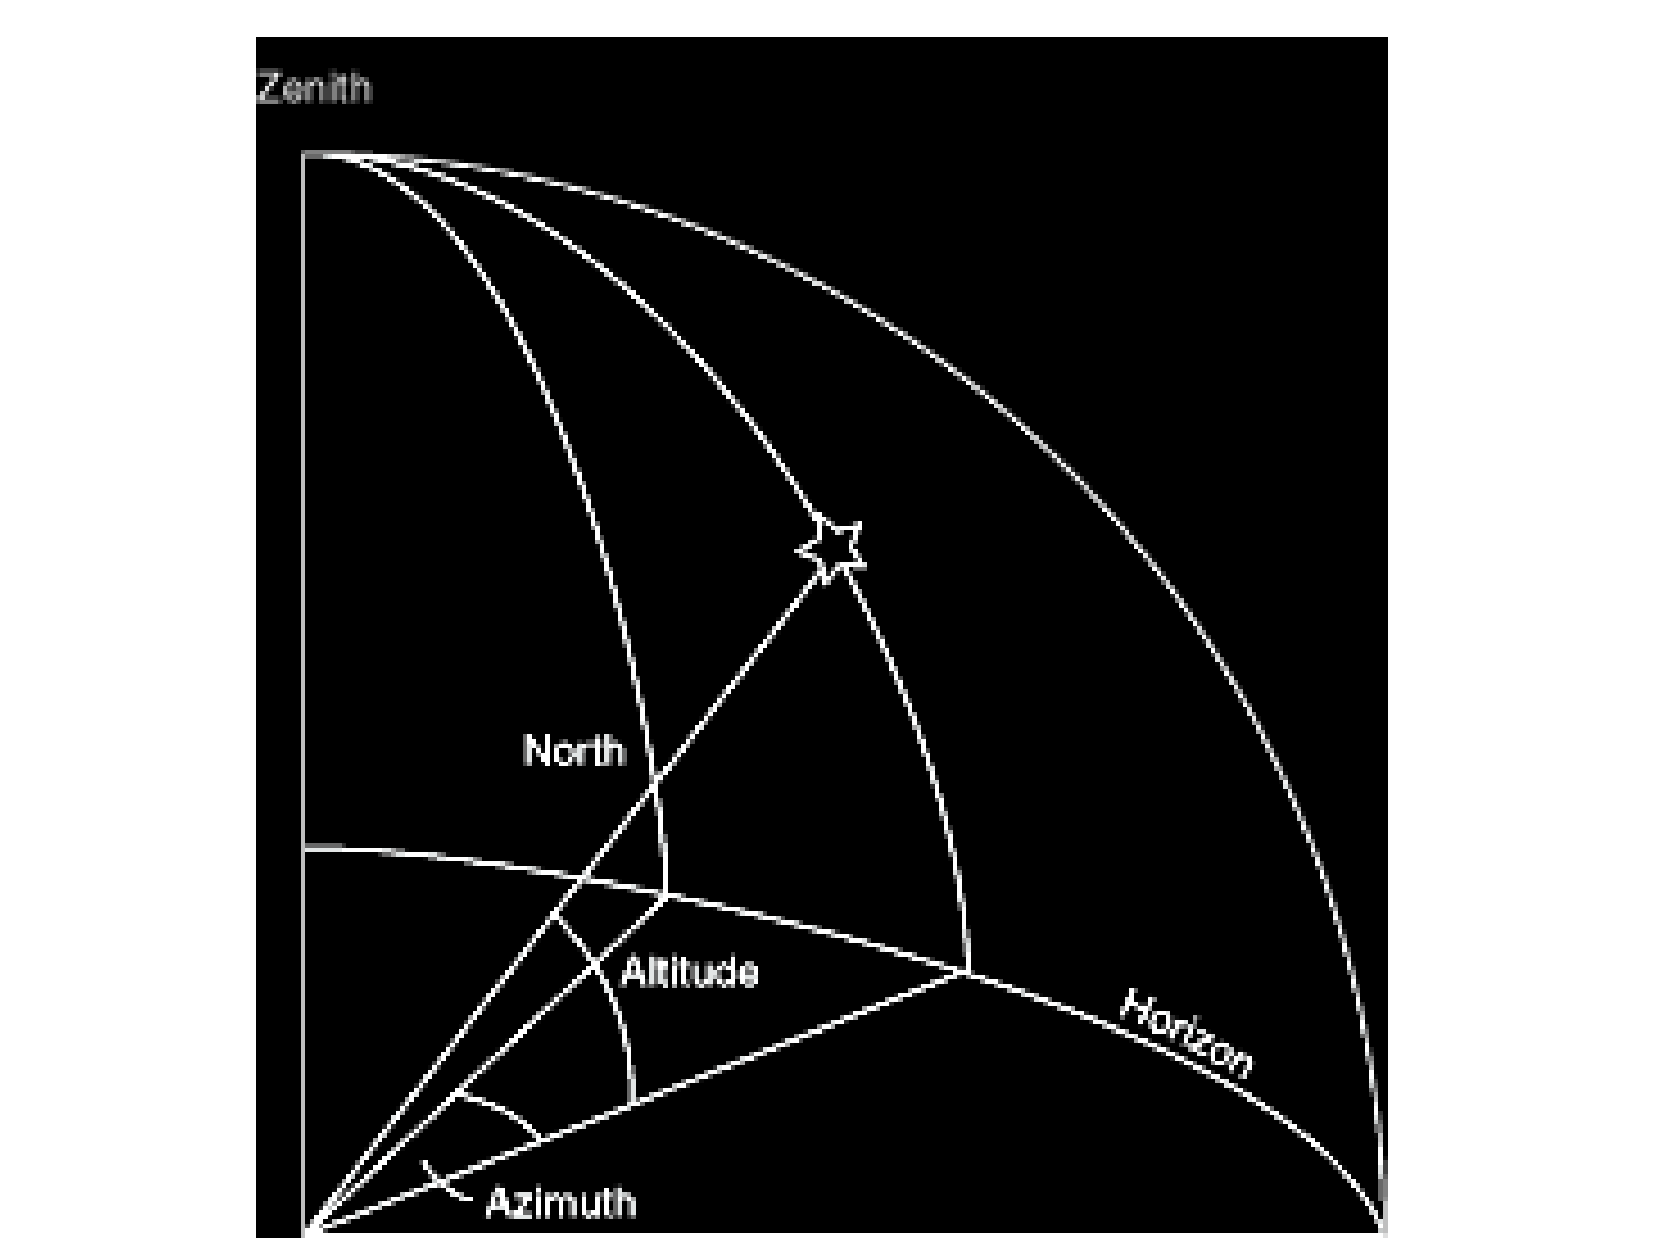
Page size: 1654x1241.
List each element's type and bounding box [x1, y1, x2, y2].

picture [256, 37, 1388, 1238]
